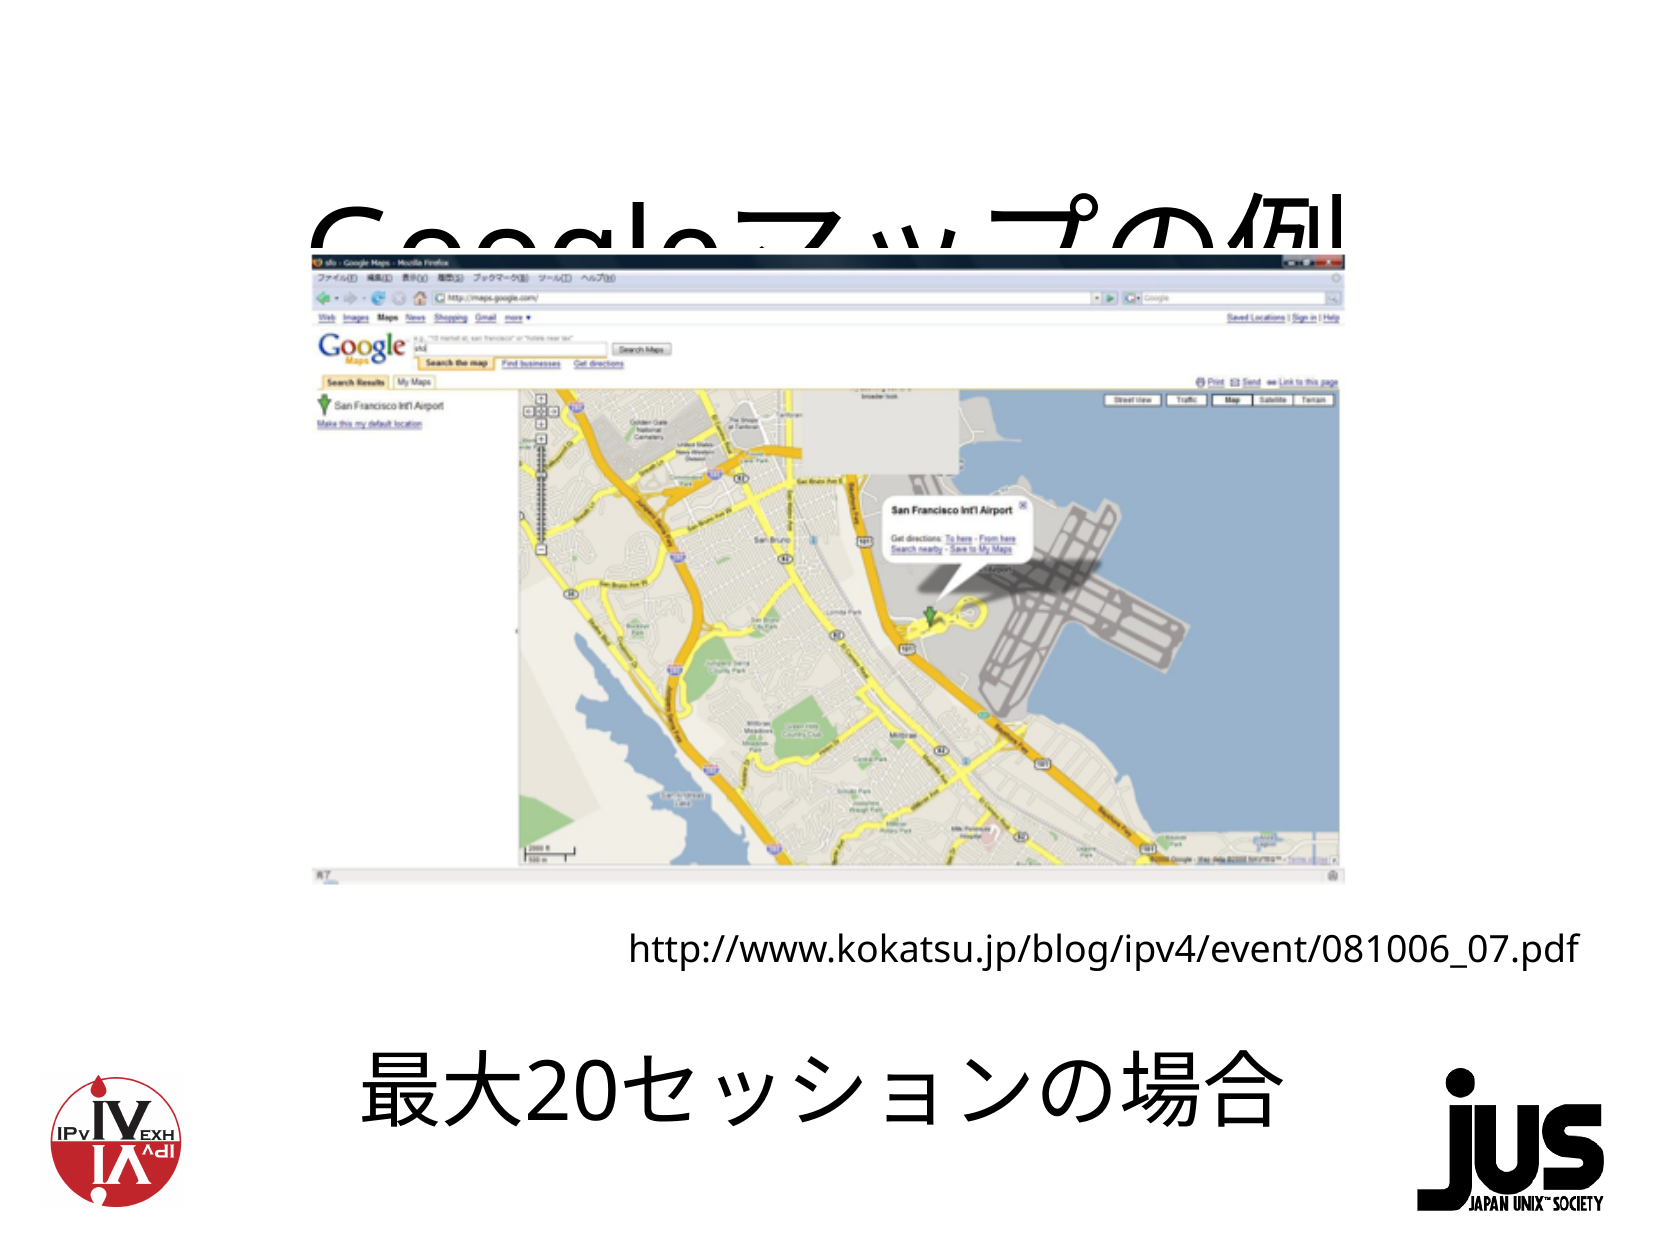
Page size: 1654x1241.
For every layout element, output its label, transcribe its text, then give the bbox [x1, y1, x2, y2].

picture [41, 1068, 190, 1210]
picture [300, 248, 1354, 899]
text_box http://www.kokatsu.jp/blog/ipv4/event/081006_07.pdf [561, 915, 1595, 971]
picture [1417, 1068, 1604, 1211]
title Googleマップの例 [82, 56, 1571, 250]
text_box 最大20セッションの場合 [246, 1025, 1398, 1144]
